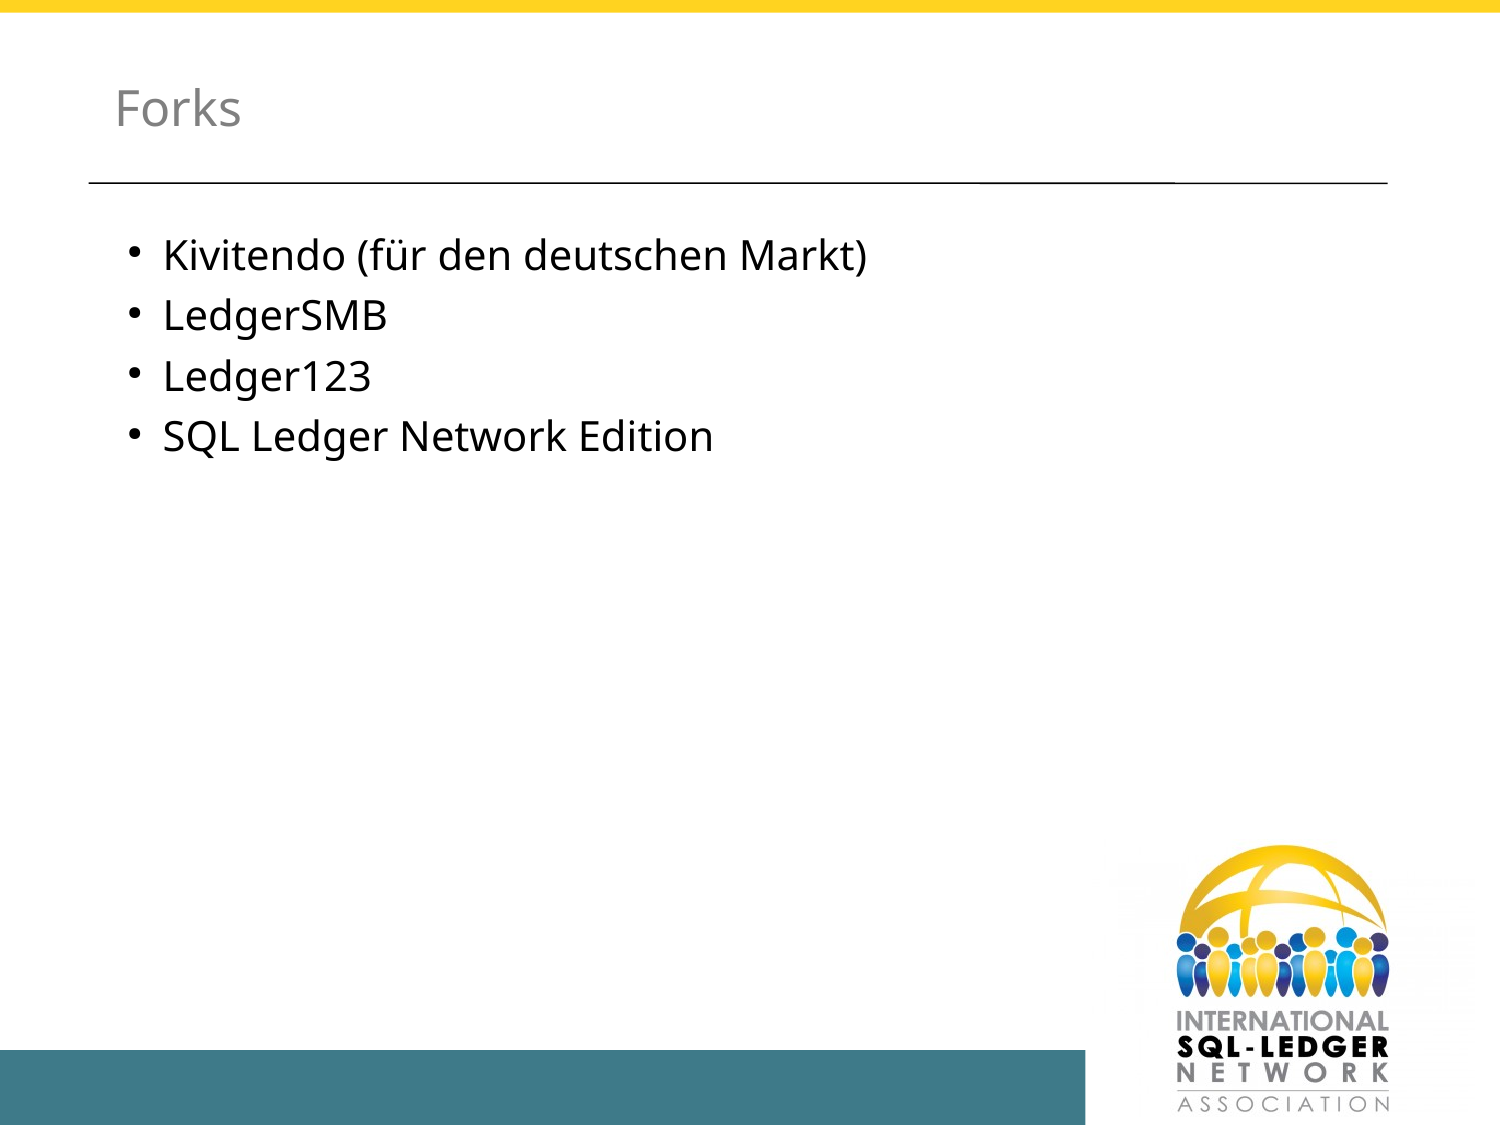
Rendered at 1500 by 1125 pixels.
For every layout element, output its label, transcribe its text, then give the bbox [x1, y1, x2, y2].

title Forks [99, 37, 1387, 177]
list Kivitendo (für den deutschen Markt) LedgerSMB Ledger123 SQL Ledger Network Edition [112, 220, 1387, 970]
picture [1092, 839, 1475, 1117]
